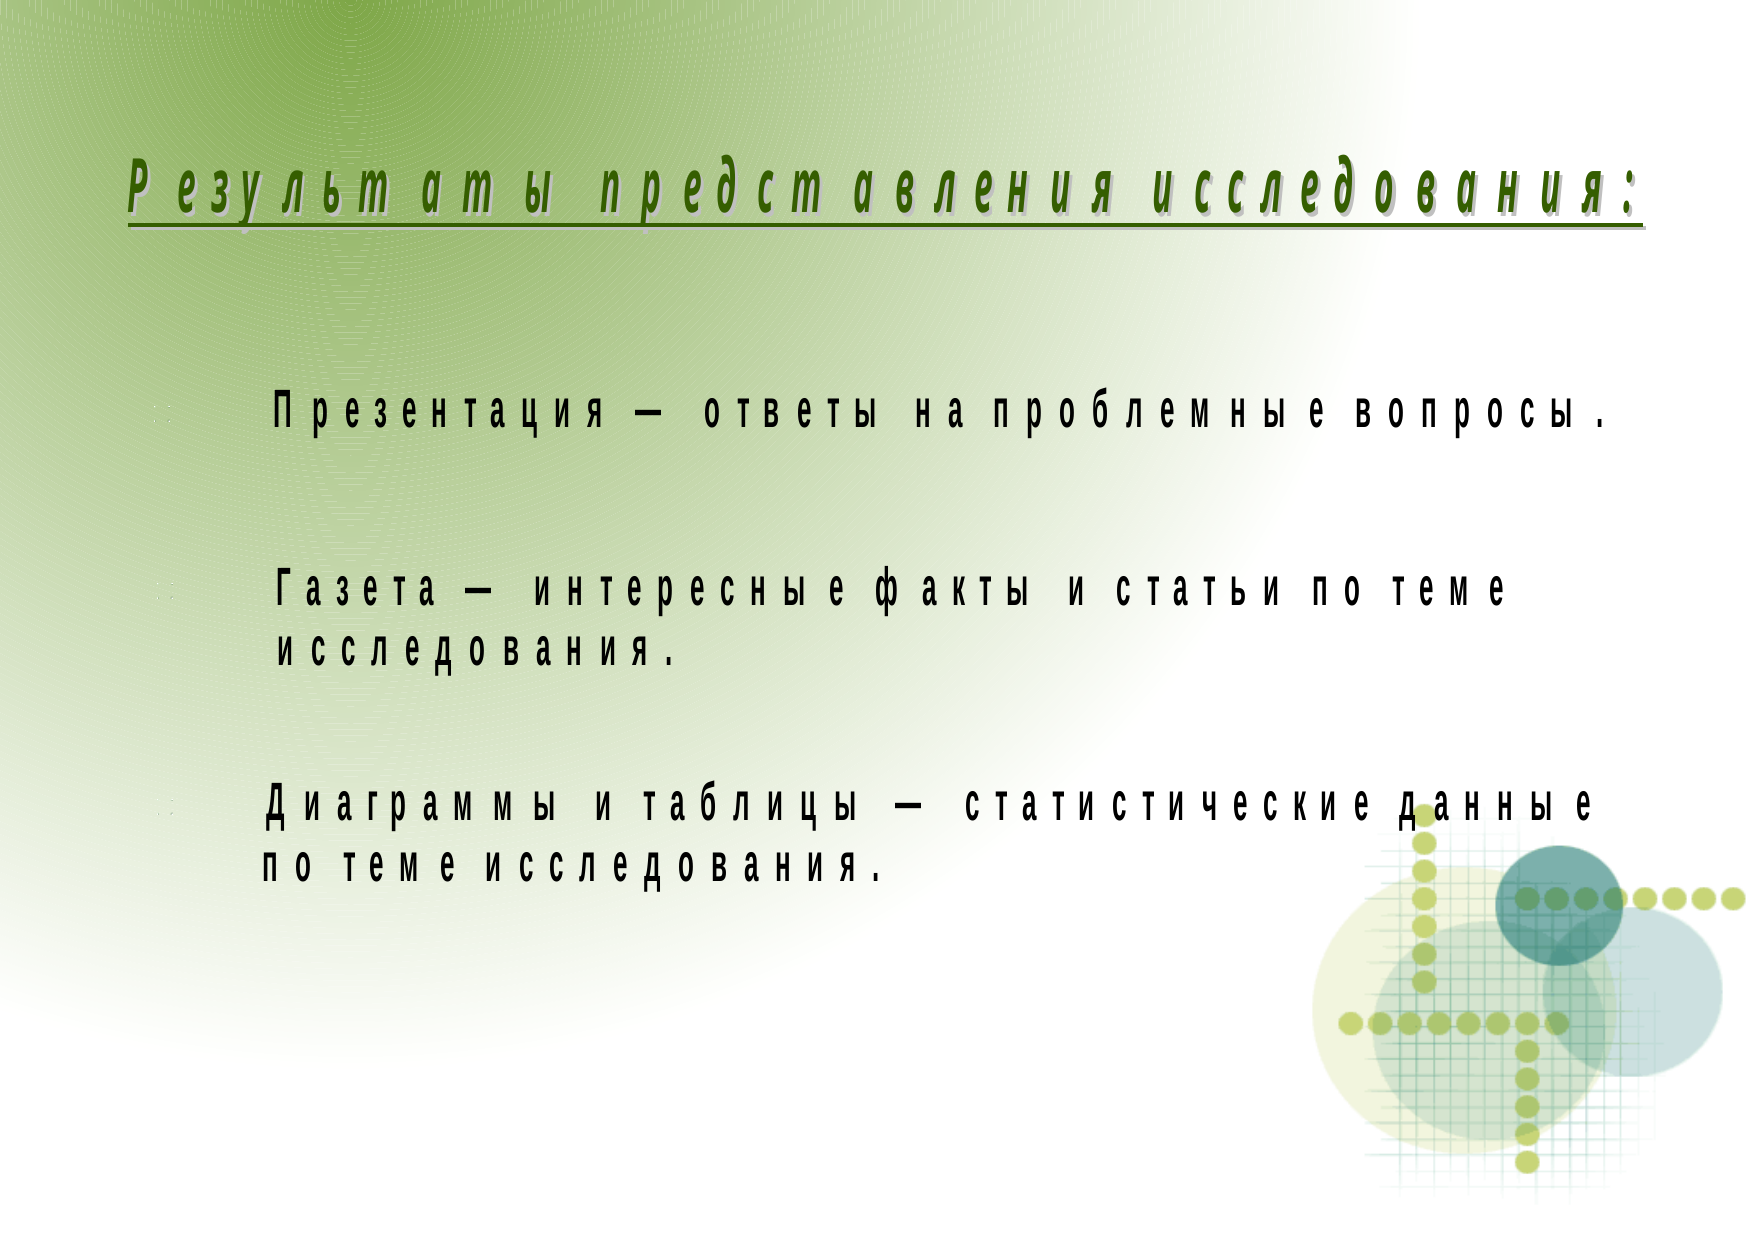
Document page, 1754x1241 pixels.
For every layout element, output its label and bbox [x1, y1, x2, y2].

picture [112, 135, 1754, 1211]
